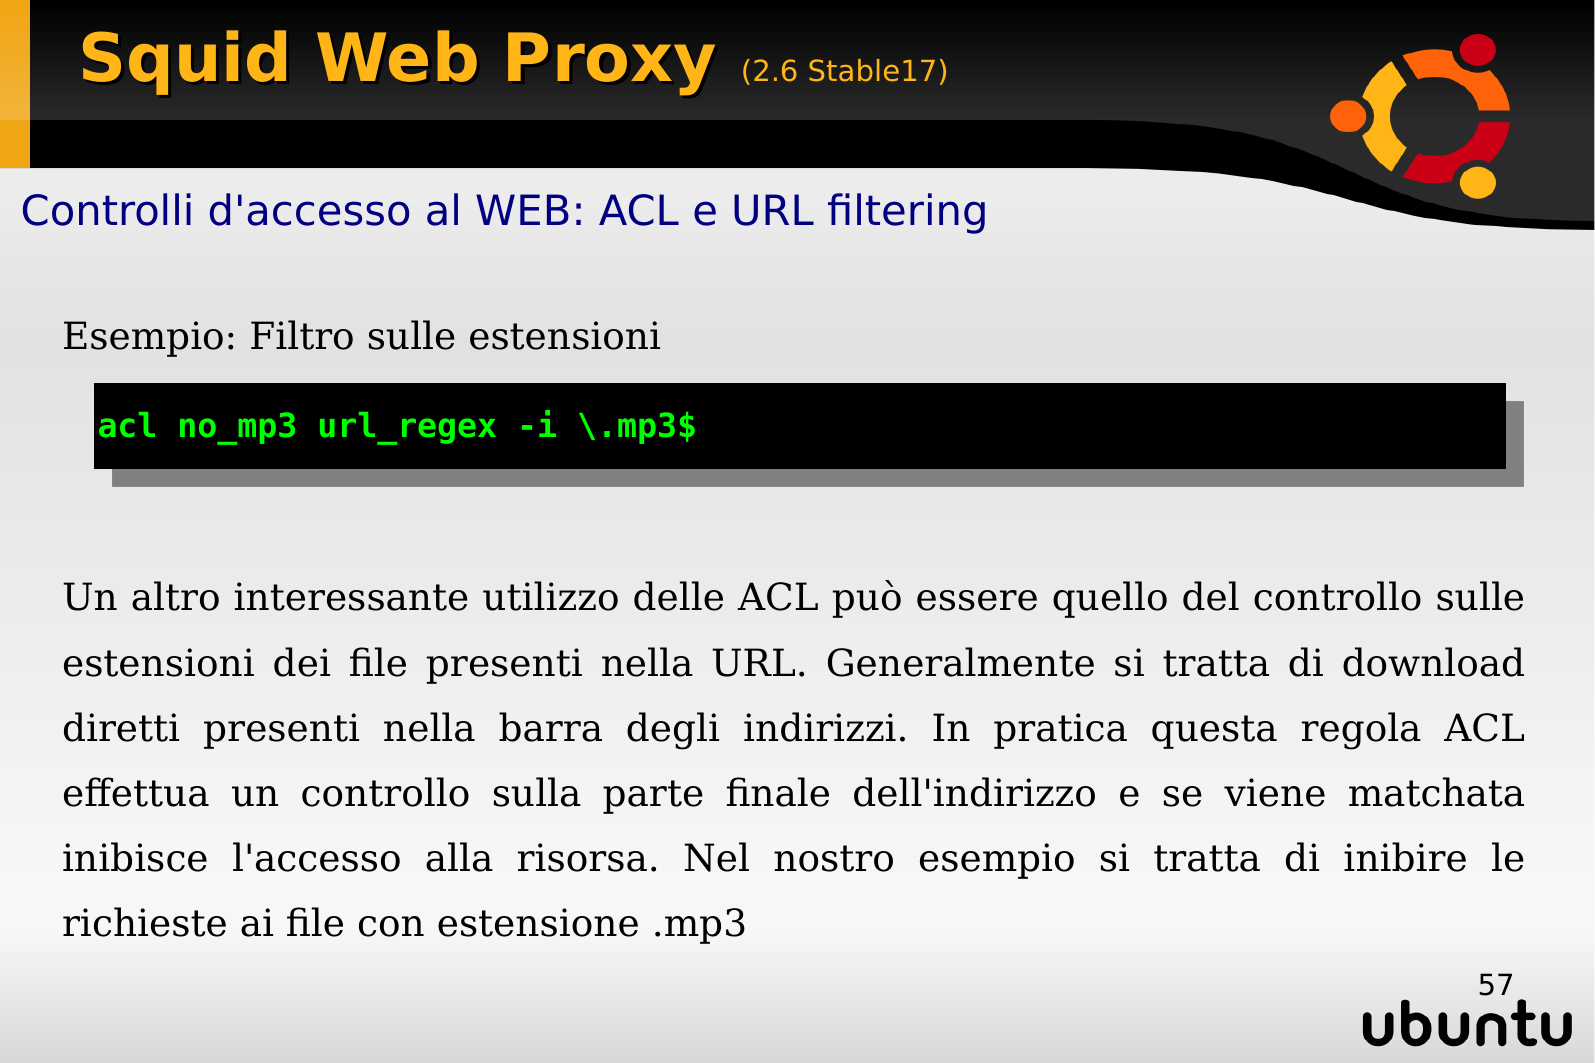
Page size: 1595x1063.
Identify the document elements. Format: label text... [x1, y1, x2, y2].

text_box Squid Web Proxy (2.6 Stable17) [23, 11, 1004, 105]
picture [0, 0, 1595, 1063]
text_box acl no_mp3 url_regex -i \.mp3$ [94, 383, 1506, 469]
text_box Esempio: Filtro sulle estensioni Un altro interessante utilizzo delle ACL può essere quello del controllo sulle estensioni dei file presenti nella URL. Generalmente si tratta di download diretti presenti nella barra degli indirizzi. In pratica questa regola ACL effettua un controllo sulla parte finale dell'indirizzo e se viene matchata inibisce l'accesso alla risorsa. Nel nostro esempio si tratta di inibire le richieste ai file con estensione .mp3 [59, 285, 1536, 1034]
text_box Controlli d'accesso al WEB: ACL e URL filtering [17, 178, 1554, 243]
